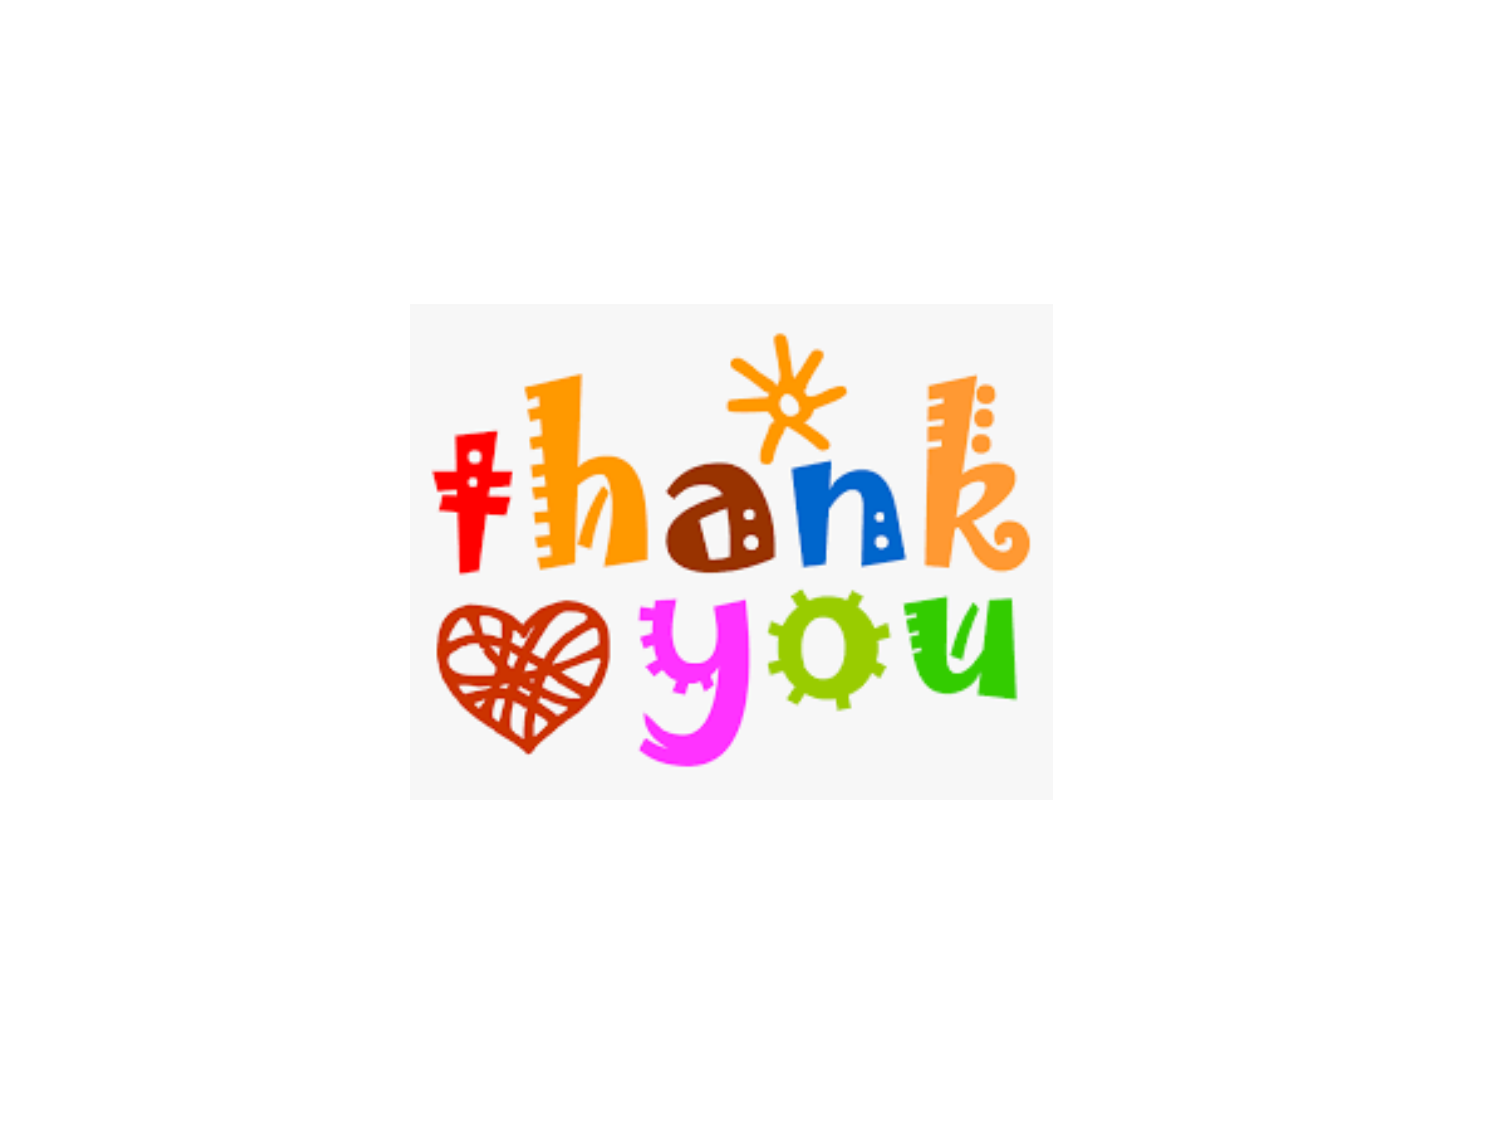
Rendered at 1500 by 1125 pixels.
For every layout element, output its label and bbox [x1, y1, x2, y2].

picture [410, 304, 1053, 800]
